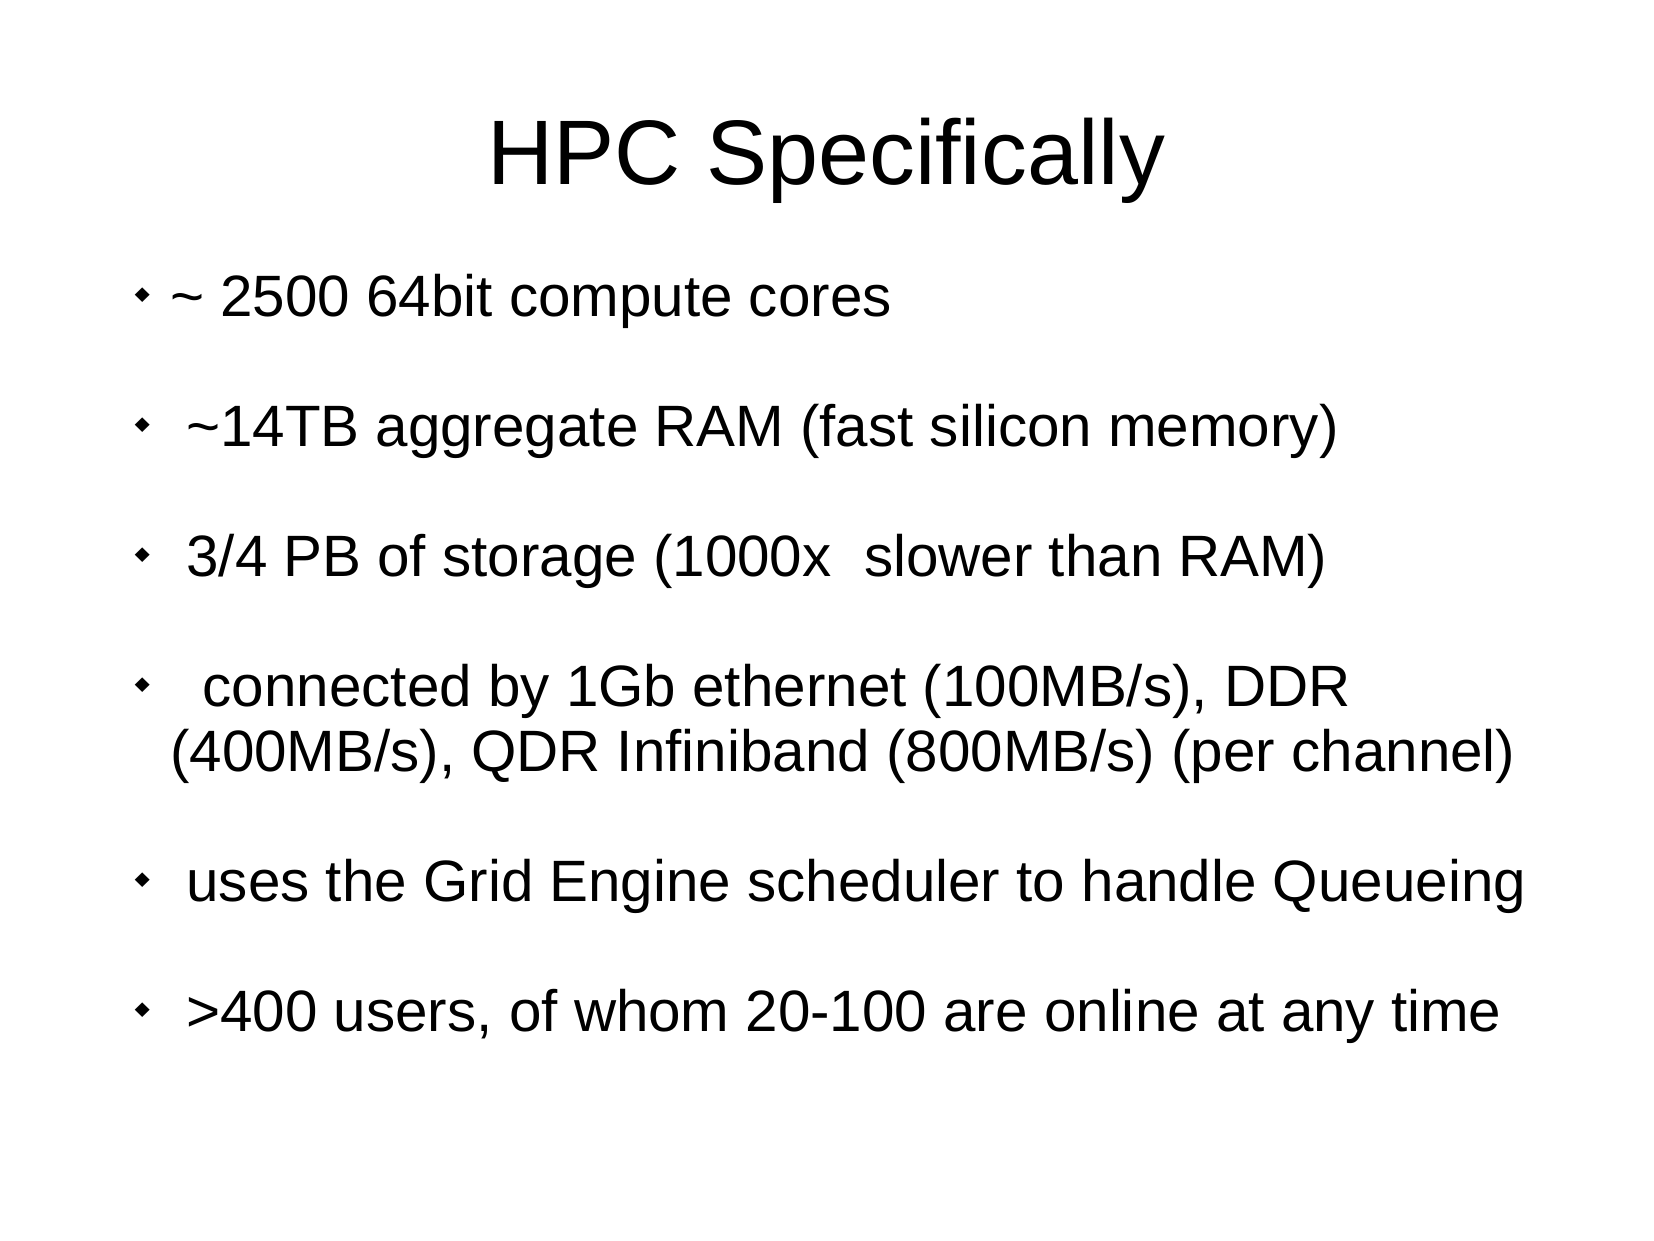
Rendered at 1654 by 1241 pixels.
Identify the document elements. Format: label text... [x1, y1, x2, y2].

text_box ~ 2500 64bit compute cores ~14TB aggregate RAM (fast silicon memory) 3/4 PB of storage (1000x slower than RAM) connected by 1Gb ethernet (100MB/s), DDR (400MB/s), QDR Infiniband (800MB/s) (per channel) uses the Grid Engine scheduler to handle Queueing >400 users, of whom 20-100 are online at any time [120, 256, 1546, 1117]
title HPC Specifically [82, 49, 1571, 257]
